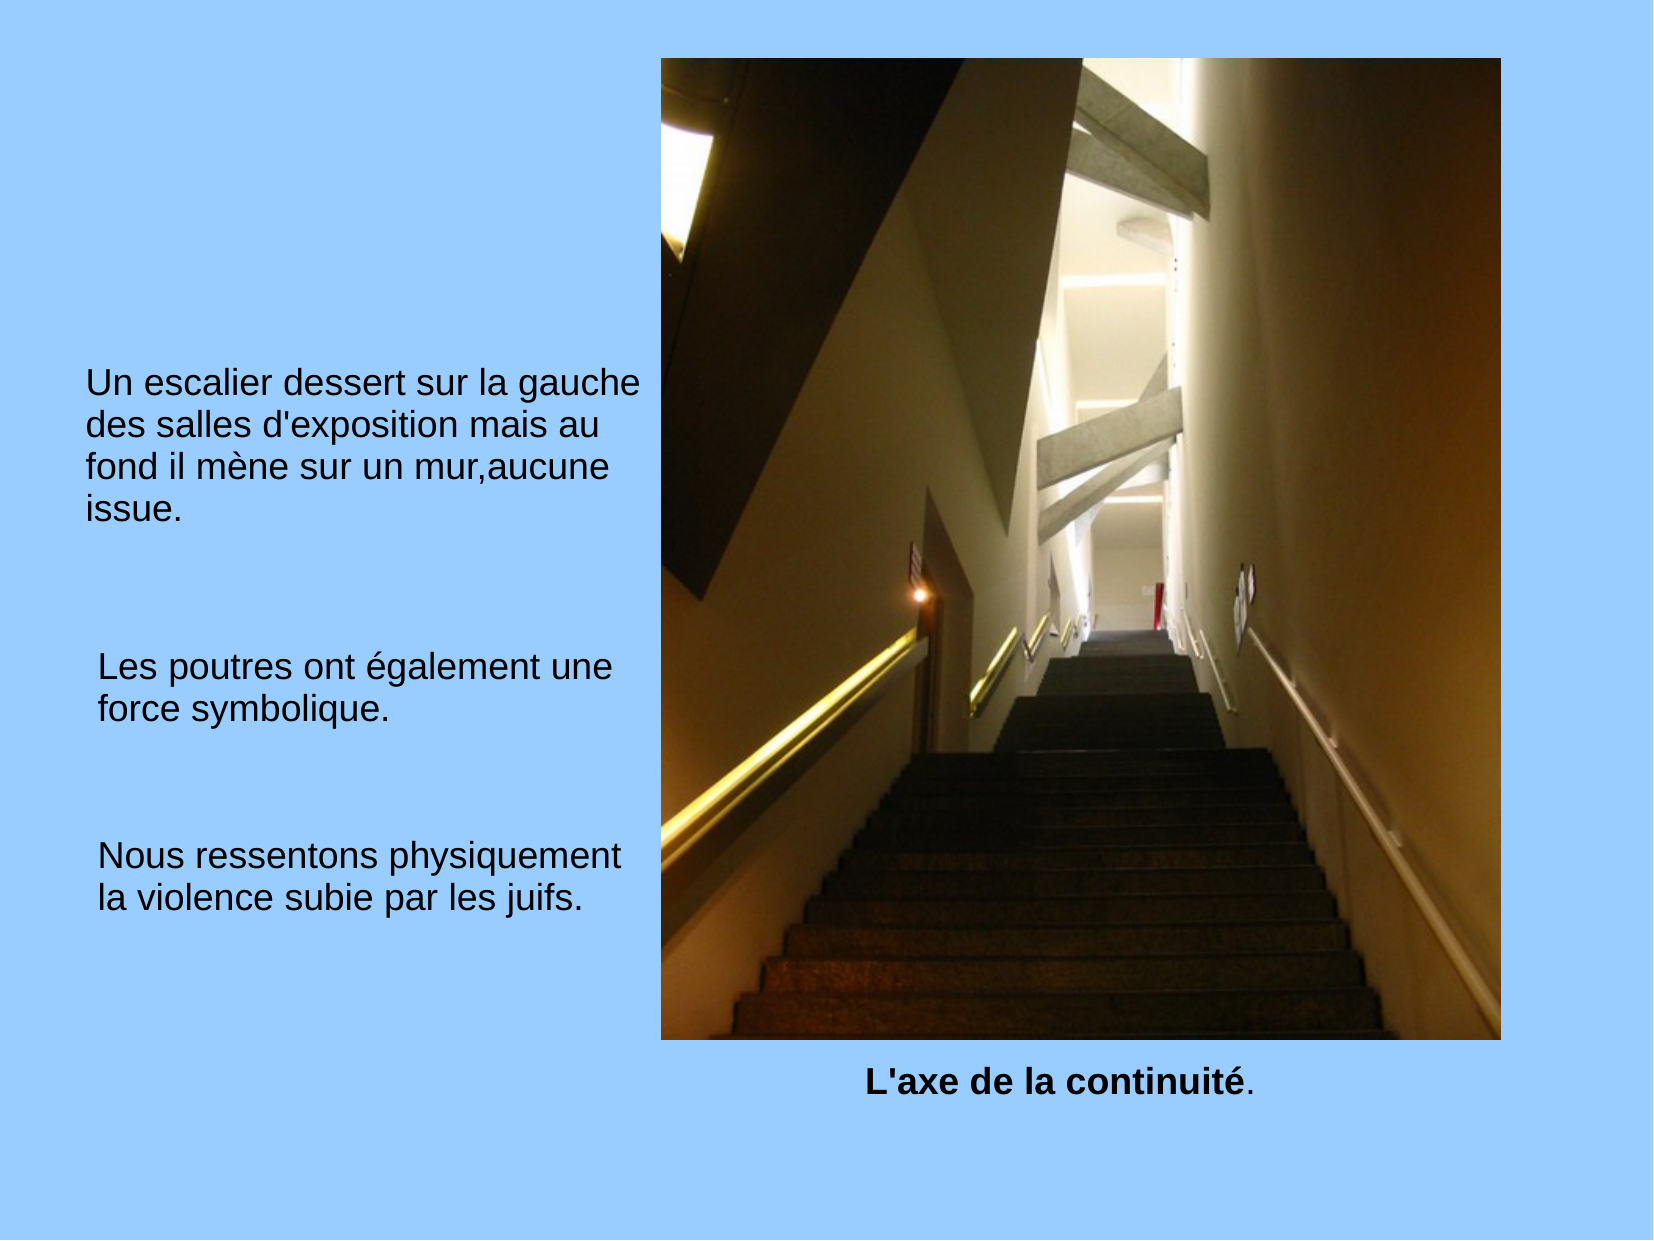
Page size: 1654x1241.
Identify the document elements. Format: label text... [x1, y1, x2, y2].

text_box Nous ressentons physiquement la violence subie par les juifs. [82, 826, 647, 926]
text_box L'axe de la continuité. [850, 1053, 1271, 1112]
text_box Les poutres ont également une force symbolique. [82, 637, 639, 737]
picture [661, 58, 1501, 1040]
text_box Un escalier dessert sur la gauche des salles d'exposition mais au fond il mène sur un mur,aucune issue. [70, 354, 656, 538]
